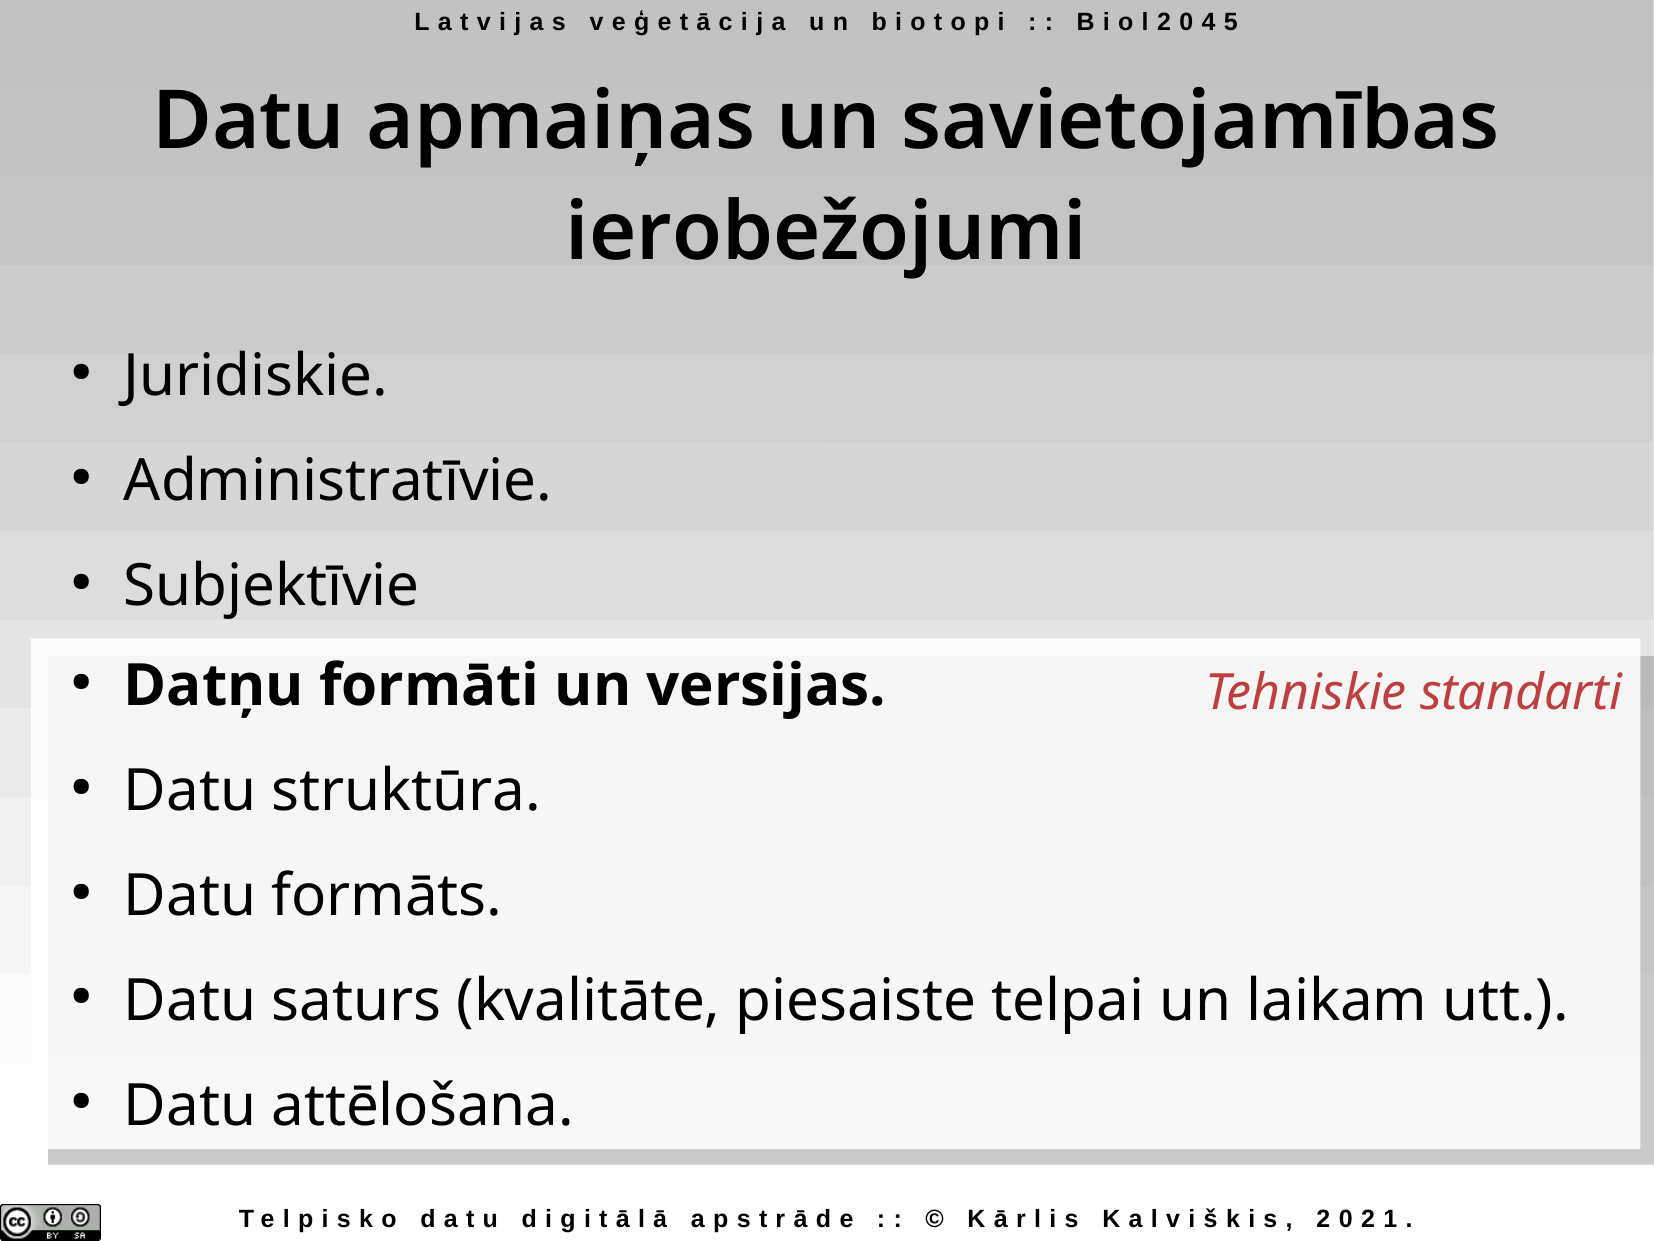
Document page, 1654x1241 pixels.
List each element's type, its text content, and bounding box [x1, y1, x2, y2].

title Datu apmaiņas un savietojamības ierobežojumi [29, 49, 1625, 296]
list Juridiskie. Administratīvie. Subjektīvie [53, 257, 1619, 623]
text_box Tehniskie standarti [30, 638, 1641, 1150]
picture [0, 0, 1654, 1241]
list Datņu formāti un versijas. Datu struktūra. Datu formāts. Datu saturs (kvalitāte, piesaiste telpai un laikam utt.). Datu attēlošana. [53, 643, 1619, 1177]
